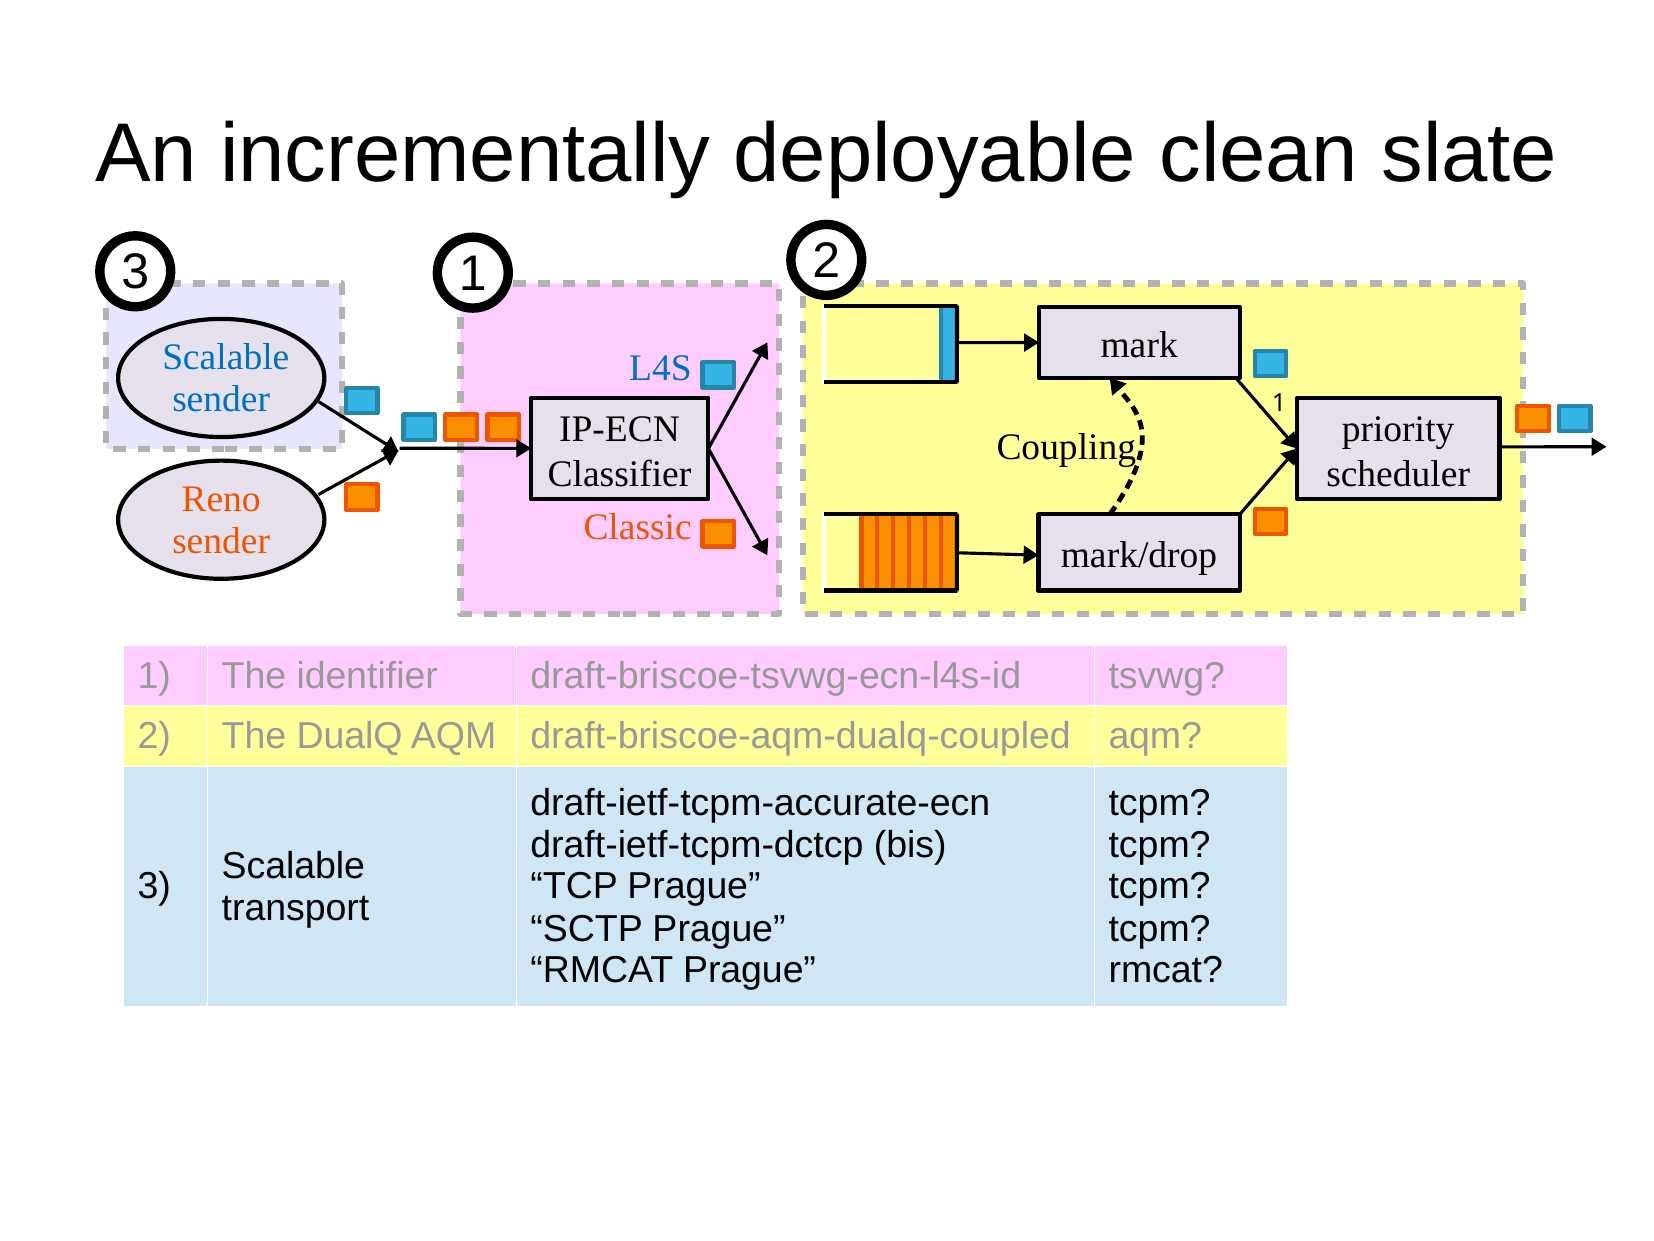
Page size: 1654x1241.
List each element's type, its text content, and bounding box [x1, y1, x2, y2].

table_cell Scalable transport [208, 767, 516, 1006]
table_header tsvwg? [1095, 646, 1287, 705]
table_cell 2) [124, 706, 207, 766]
text_box [345, 484, 378, 510]
text_box 3 [99, 235, 171, 307]
table_cell draft-ietf-tcpm-accurate-ecn draft-ietf-tcpm-dctcp (bis) “TCP Prague” “SCTP Prague” “RMCAT Prague” [517, 767, 1094, 1006]
table_header The identifier [208, 646, 516, 705]
text_box L4S [607, 335, 707, 396]
text_box [106, 283, 343, 449]
text_box [1558, 405, 1591, 432]
text_box [403, 414, 436, 440]
text_box Classic [568, 494, 707, 555]
text_box Scalable sender [118, 318, 325, 438]
text_box mark [1038, 307, 1240, 378]
text_box 1 [1233, 362, 1325, 440]
table_cell The DualQ AQM [208, 706, 516, 766]
text_box [345, 387, 378, 414]
table_header draft-briscoe-tsvwg-ecn-l4s-id [517, 646, 1094, 705]
table_cell 3) [124, 767, 207, 1006]
text_box 1 [437, 237, 509, 309]
text_box [826, 516, 954, 588]
text_box [826, 308, 954, 380]
table_cell draft-briscoe-aqm-dualq-coupled [517, 706, 1094, 766]
text_box IP-ECN Classifier [531, 397, 709, 500]
text_box 2 [790, 224, 862, 296]
table_cell aqm? [1095, 706, 1287, 766]
text_box mark/drop [1038, 514, 1240, 591]
title An incrementally deployable clean slate [82, 49, 1571, 257]
text_box [802, 283, 1549, 615]
text_box priority scheduler [1296, 397, 1500, 500]
table_cell tcpm? tcpm? tcpm? tcpm? rmcat? [1095, 767, 1287, 1006]
text_box Reno sender [118, 460, 325, 579]
text_box Coupling [981, 415, 1152, 475]
table_header 1) [124, 646, 207, 705]
text_box [445, 283, 780, 615]
